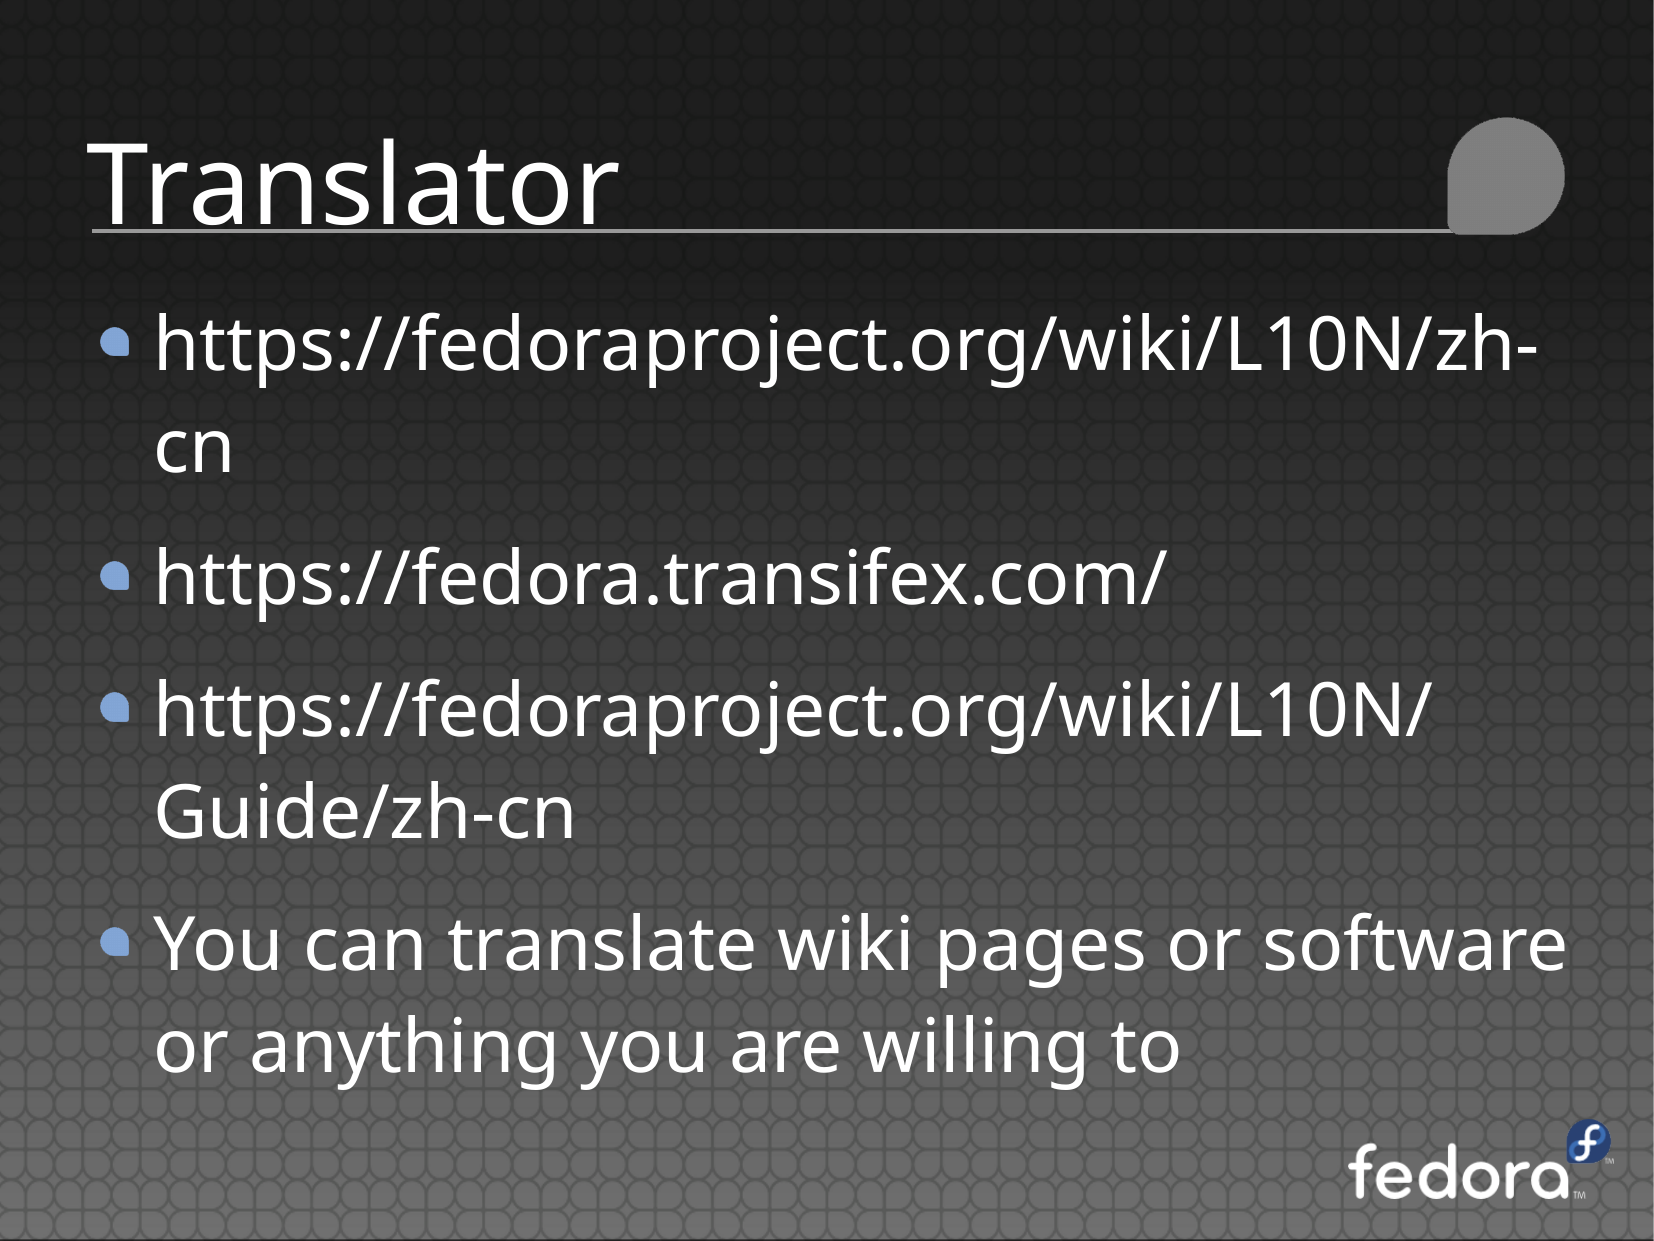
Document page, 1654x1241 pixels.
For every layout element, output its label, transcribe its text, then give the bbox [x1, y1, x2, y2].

picture [0, 0, 1654, 1241]
title Translator [86, 112, 1576, 249]
list https://fedoraproject.org/wiki/L10N/zh-cn https://fedora.transifex.com/ https://fedoraproject.org/wiki/L10N/Guide/zh-cn You can translate wiki pages or software or anything you are willing to [82, 290, 1571, 1010]
